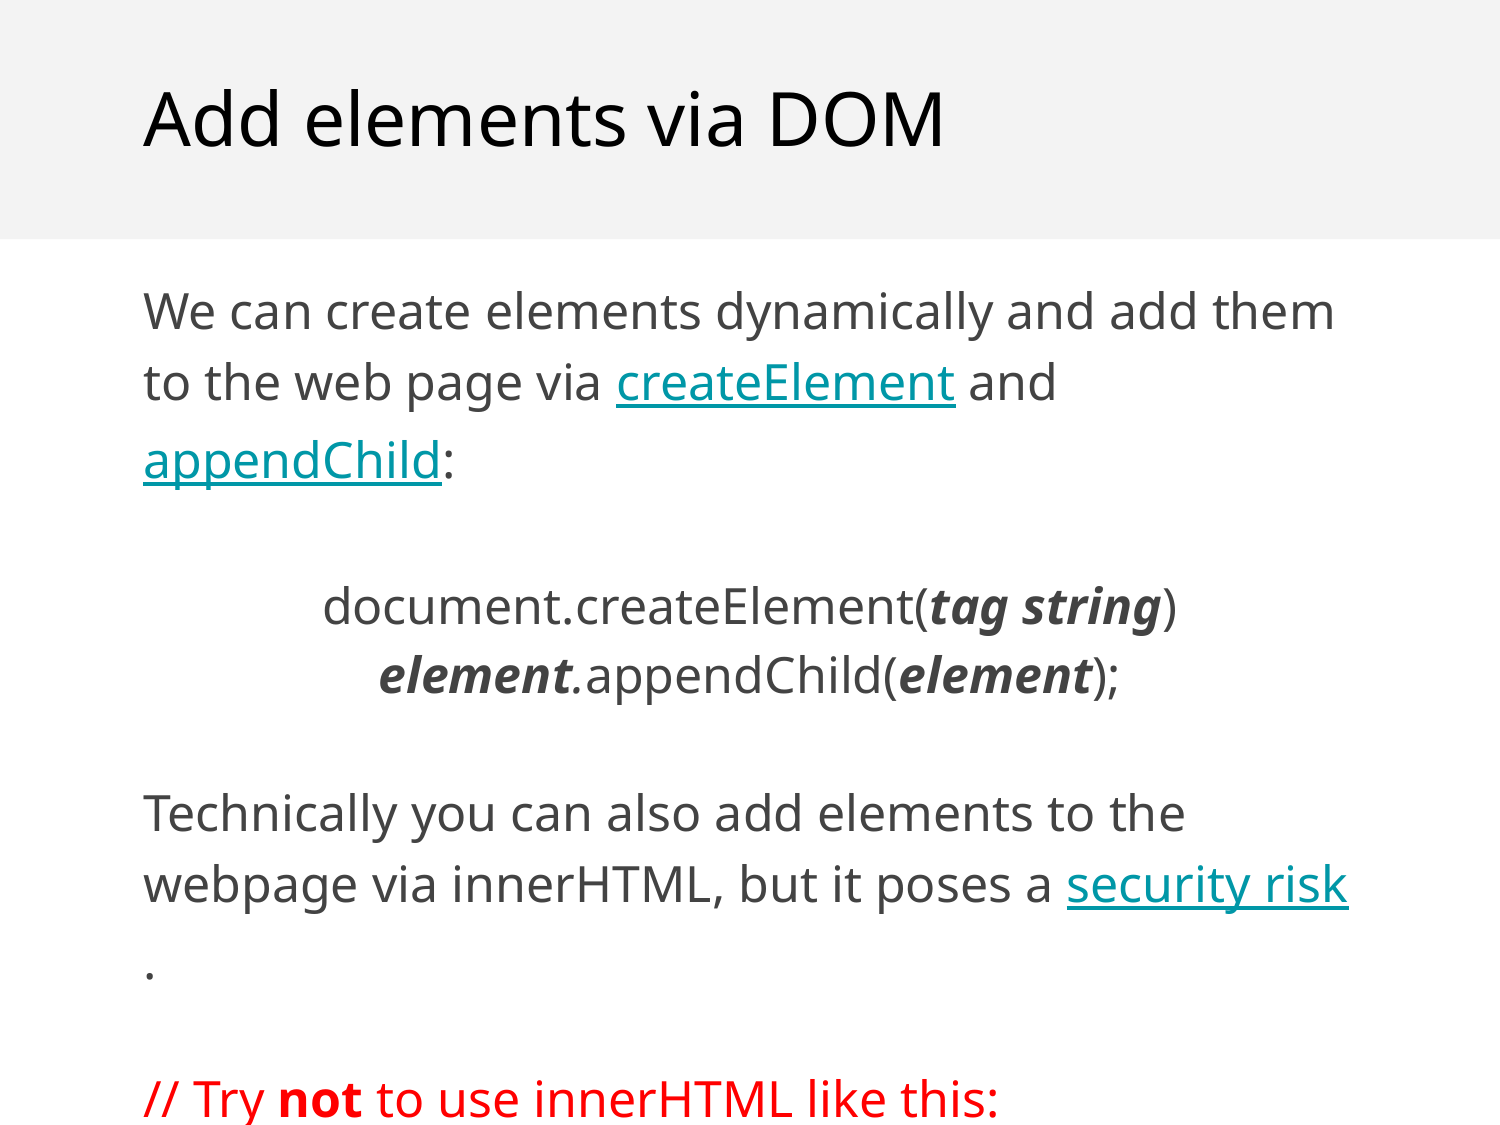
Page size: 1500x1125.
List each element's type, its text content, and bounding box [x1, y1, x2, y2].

list We can create elements dynamically and add them to the web page via createElement and appendChild: document.createElement(tag string) element.appendChild(element); Technically you can also add elements to the webpage via innerHTML, but it poses a security risk. // Try not to use innerHTML like this: element.innerHTML = '<h1>Hooray!</h1>'; [128, 255, 1372, 1004]
title Add elements via DOM [128, 56, 1372, 183]
